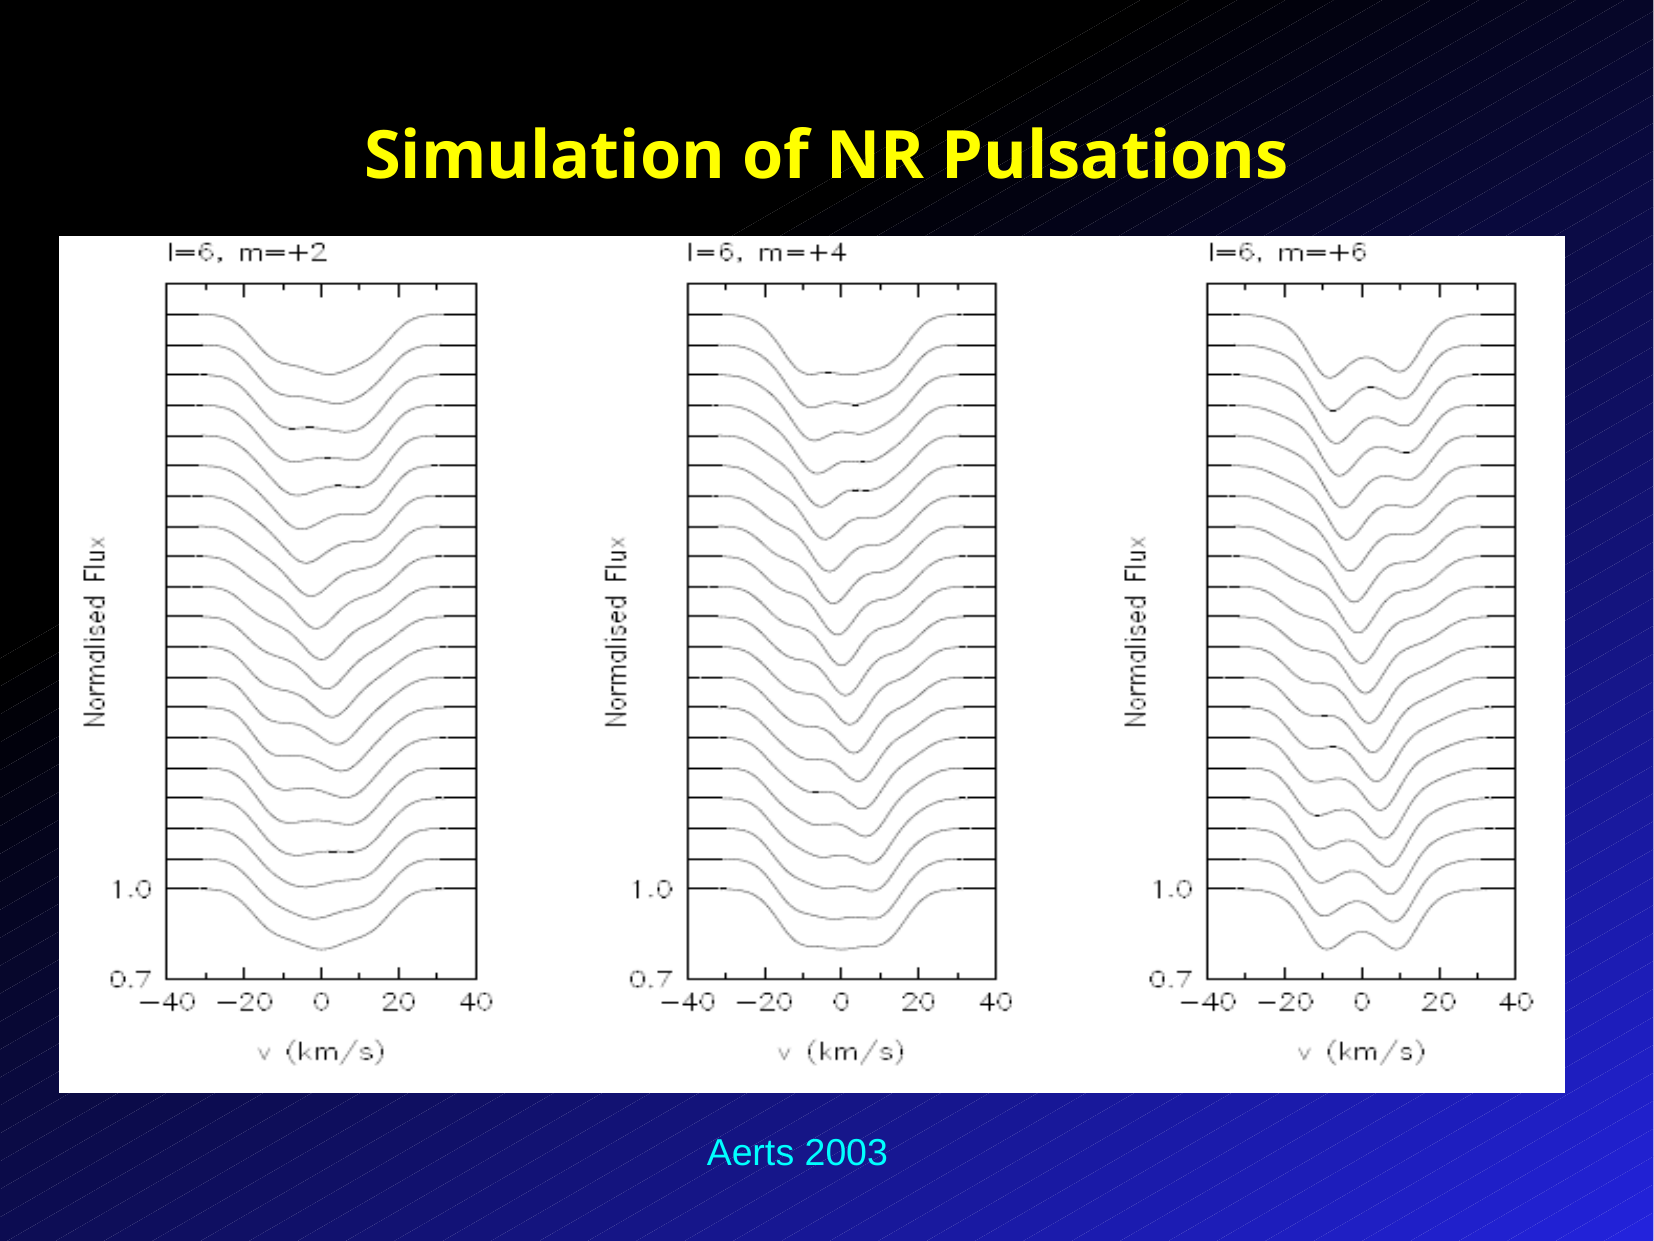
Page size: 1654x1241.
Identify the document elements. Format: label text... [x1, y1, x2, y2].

picture [59, 236, 1565, 1093]
text_box Aerts 2003 [590, 1124, 1004, 1182]
title Simulation of NR Pulsations [82, 56, 1571, 250]
